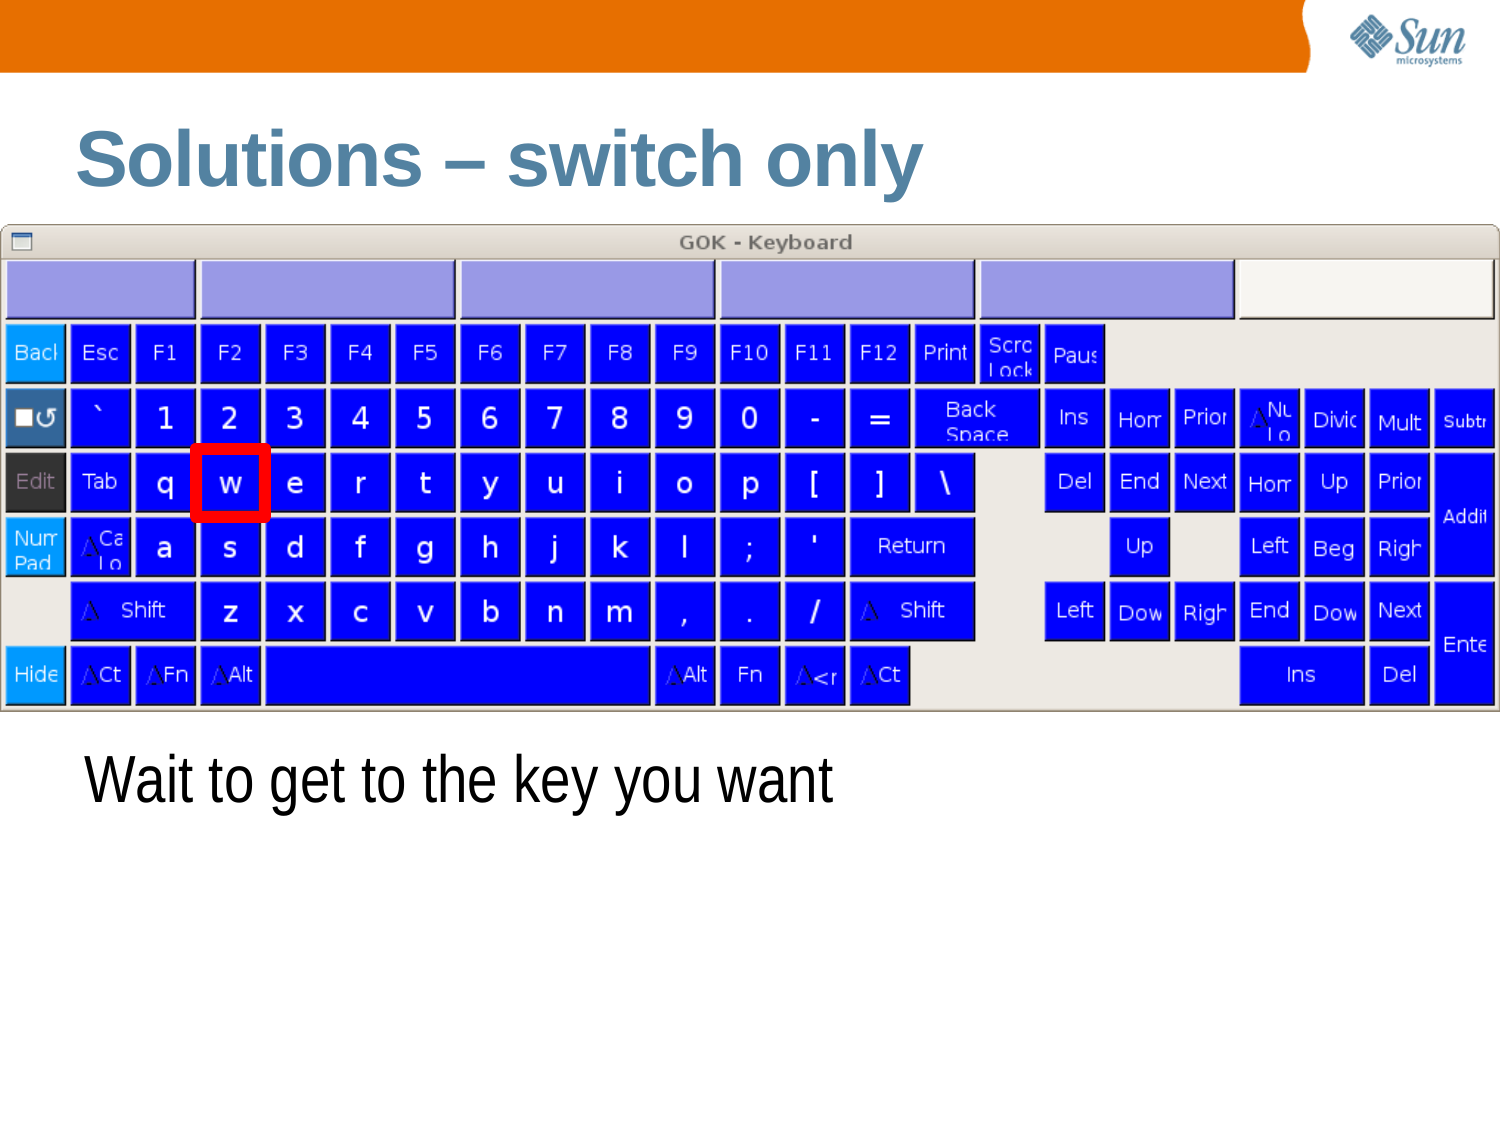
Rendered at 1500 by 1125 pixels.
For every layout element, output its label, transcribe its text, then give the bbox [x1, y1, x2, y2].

title Solutions – switch only [75, 122, 1438, 224]
picture [0, 0, 1500, 75]
picture [0, 224, 1500, 712]
list Wait to get to the key you want [64, 750, 1402, 1016]
